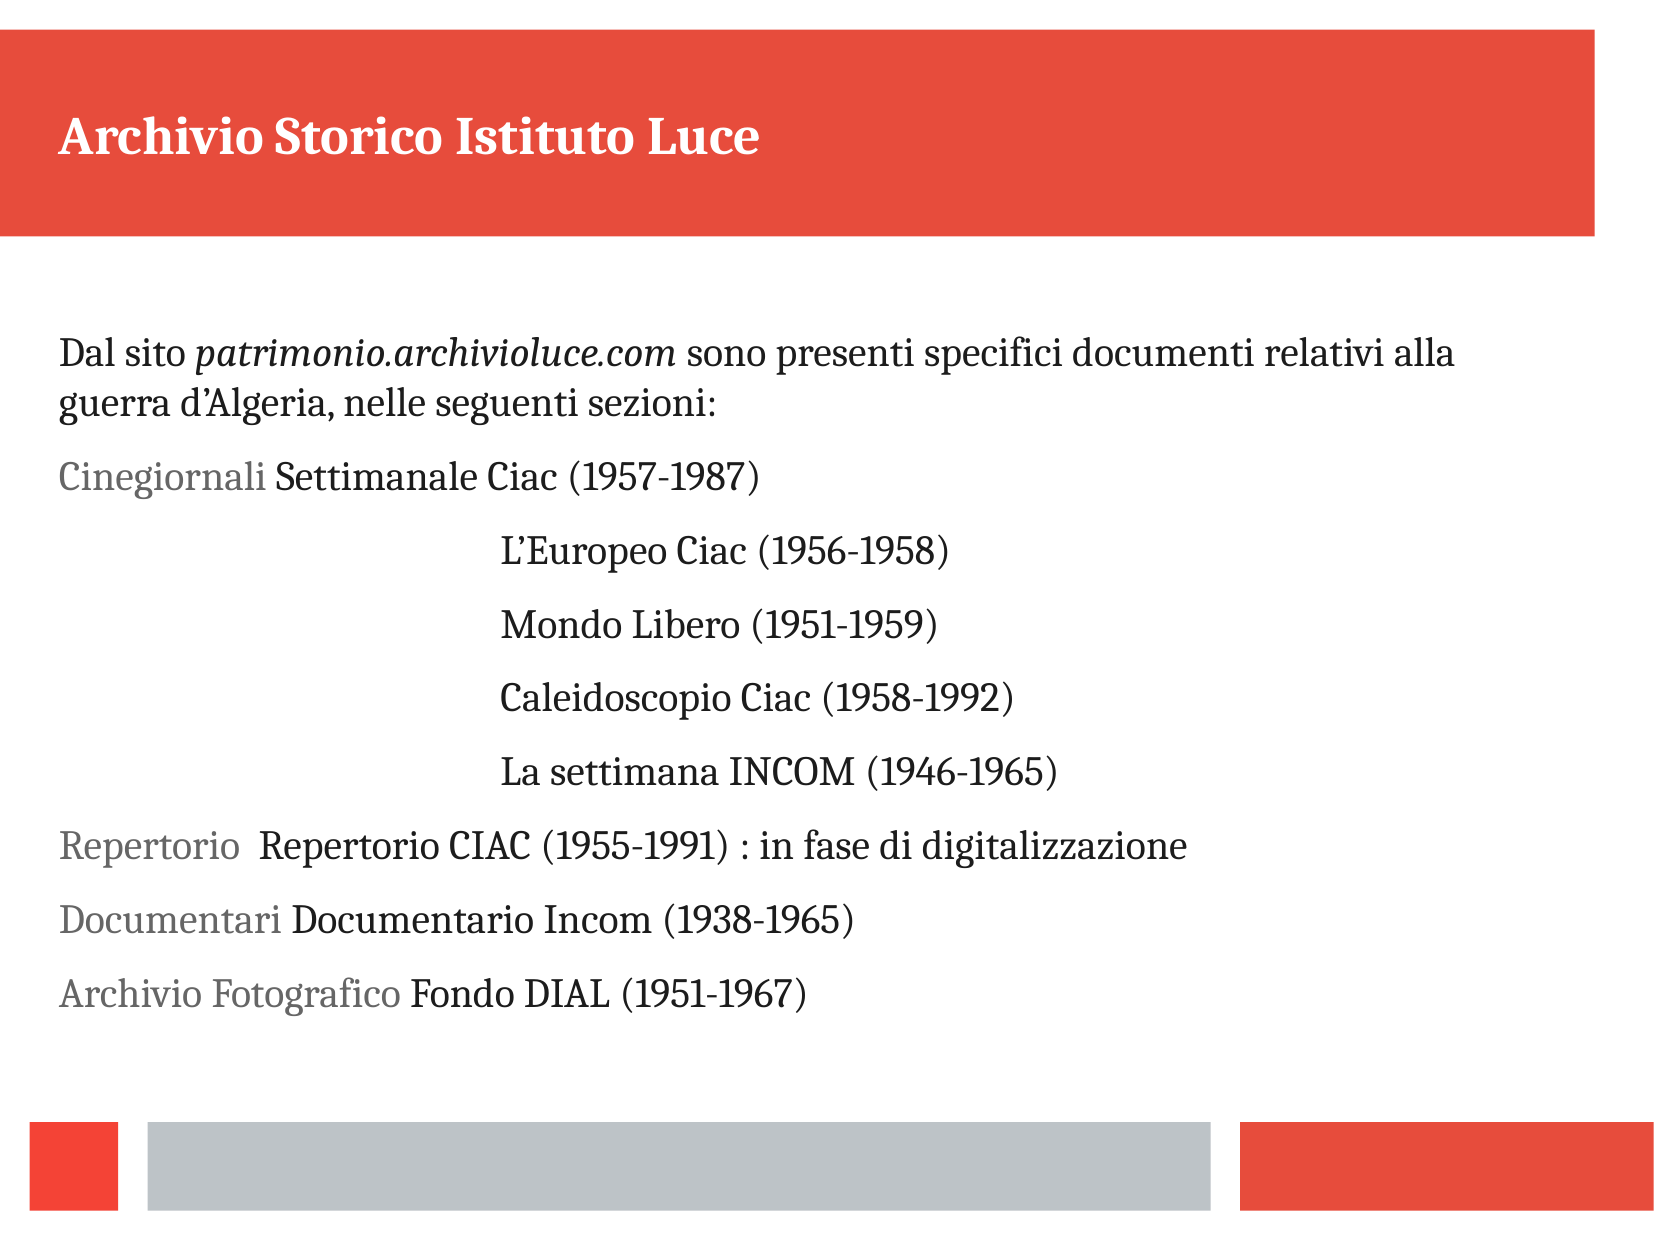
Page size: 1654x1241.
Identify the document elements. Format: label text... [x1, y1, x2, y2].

title Archivio Storico Istituto Luce [59, 59, 1595, 207]
list Dal sito patrimonio.archivioluce.com sono presenti specifici documenti relativi alla guerra d’Algeria, nelle seguenti sezioni: Cinegiornali Settimanale Ciac (1957-1987) L’Europeo Ciac (1956-1958) Mondo Libero (1951-1959) Caleidoscopio Ciac (1958-1992) La settimana INCOM (1946-1965) Repertorio Repertorio CIAC (1955-1991) : in fase di digitalizzazione Documentari Documentario Incom (1938-1965) Archivio Fotografico Fondo DIAL (1951-1967) [59, 324, 1565, 1093]
